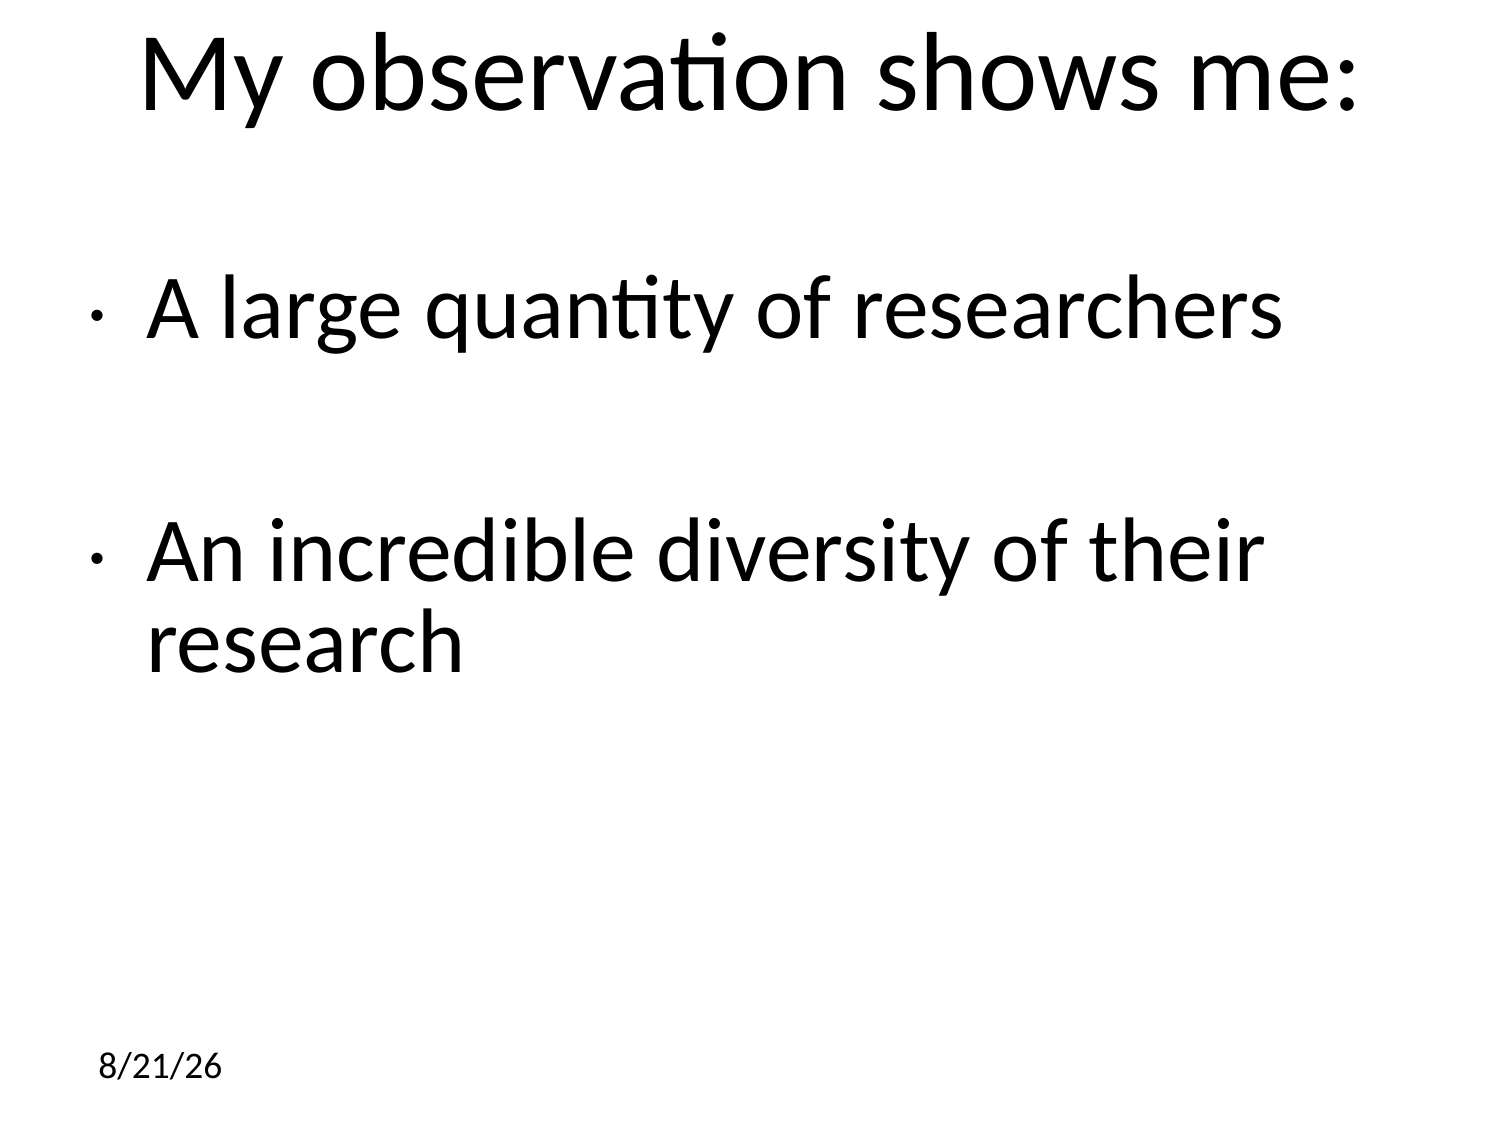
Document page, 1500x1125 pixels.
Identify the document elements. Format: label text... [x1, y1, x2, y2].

list A large quantity of researchers An incredible diversity of their research [75, 262, 1425, 1125]
title My observation shows me: [75, 45, 1425, 233]
